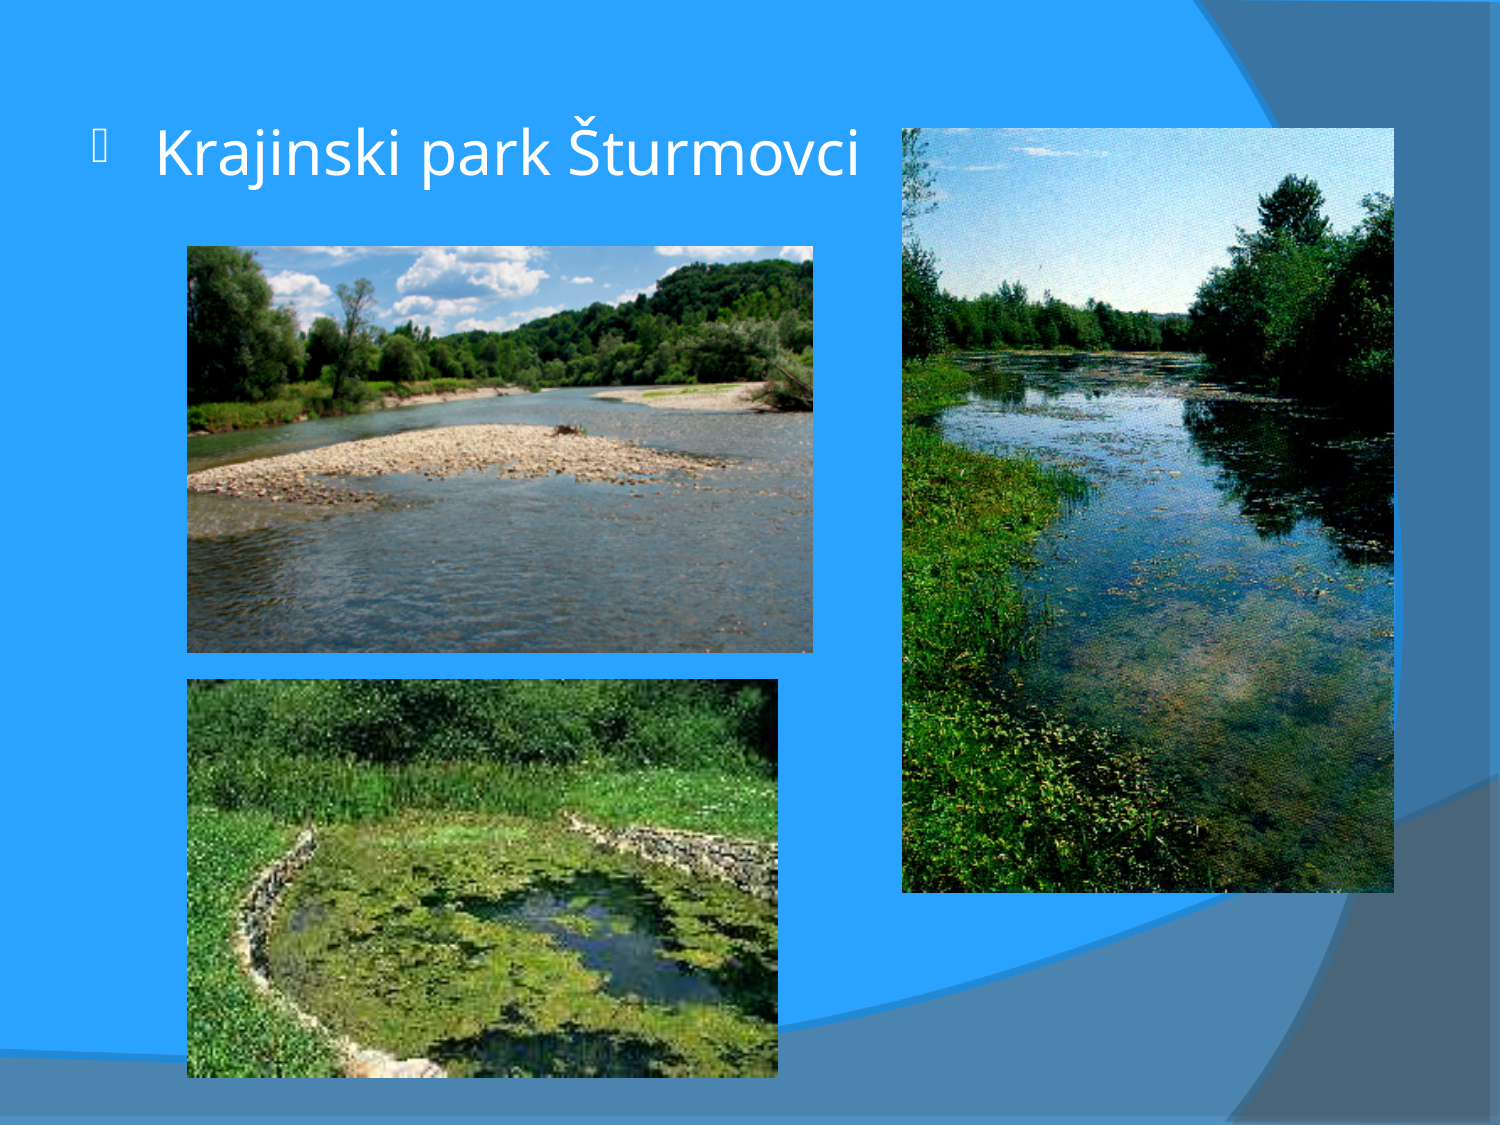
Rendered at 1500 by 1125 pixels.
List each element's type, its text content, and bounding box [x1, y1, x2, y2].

picture [902, 128, 1394, 893]
picture [187, 246, 813, 653]
list Krajinski park Šturmovci [70, 105, 938, 258]
picture [187, 679, 778, 1079]
